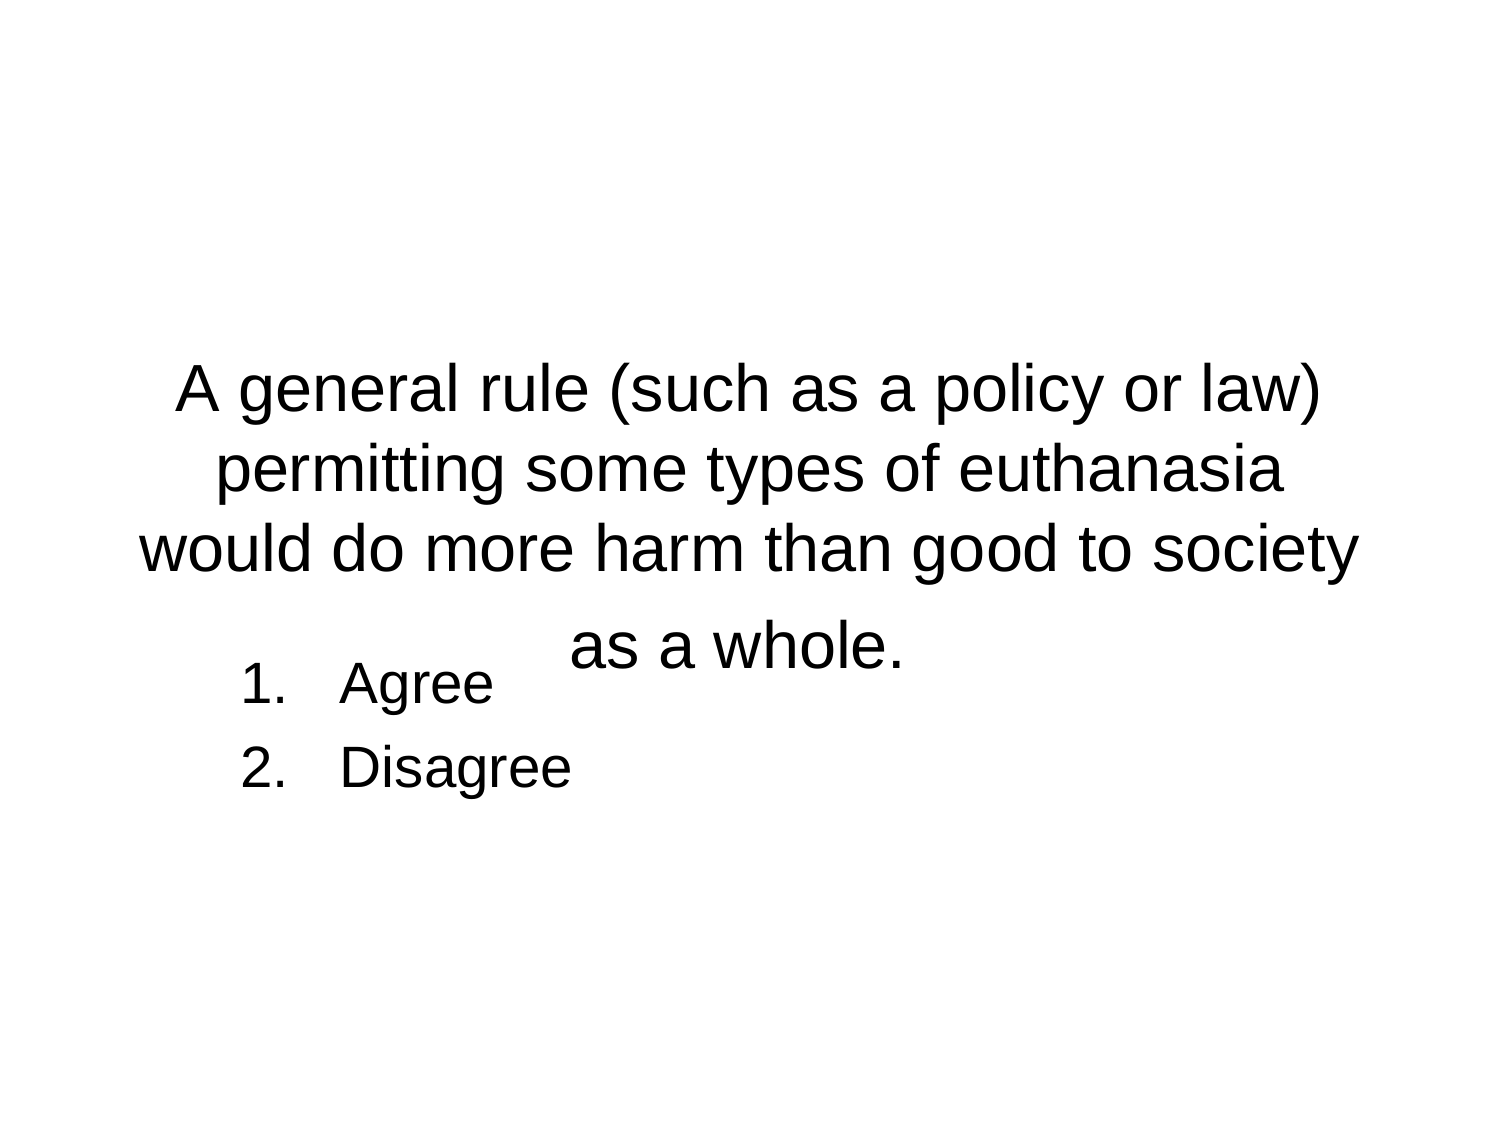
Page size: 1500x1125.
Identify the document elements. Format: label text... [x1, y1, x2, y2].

title A general rule (such as a policy or law) permitting some types of euthanasia would do more harm than good to society as a whole. [112, 337, 1388, 579]
subtitle Agree Disagree [225, 637, 1276, 925]
